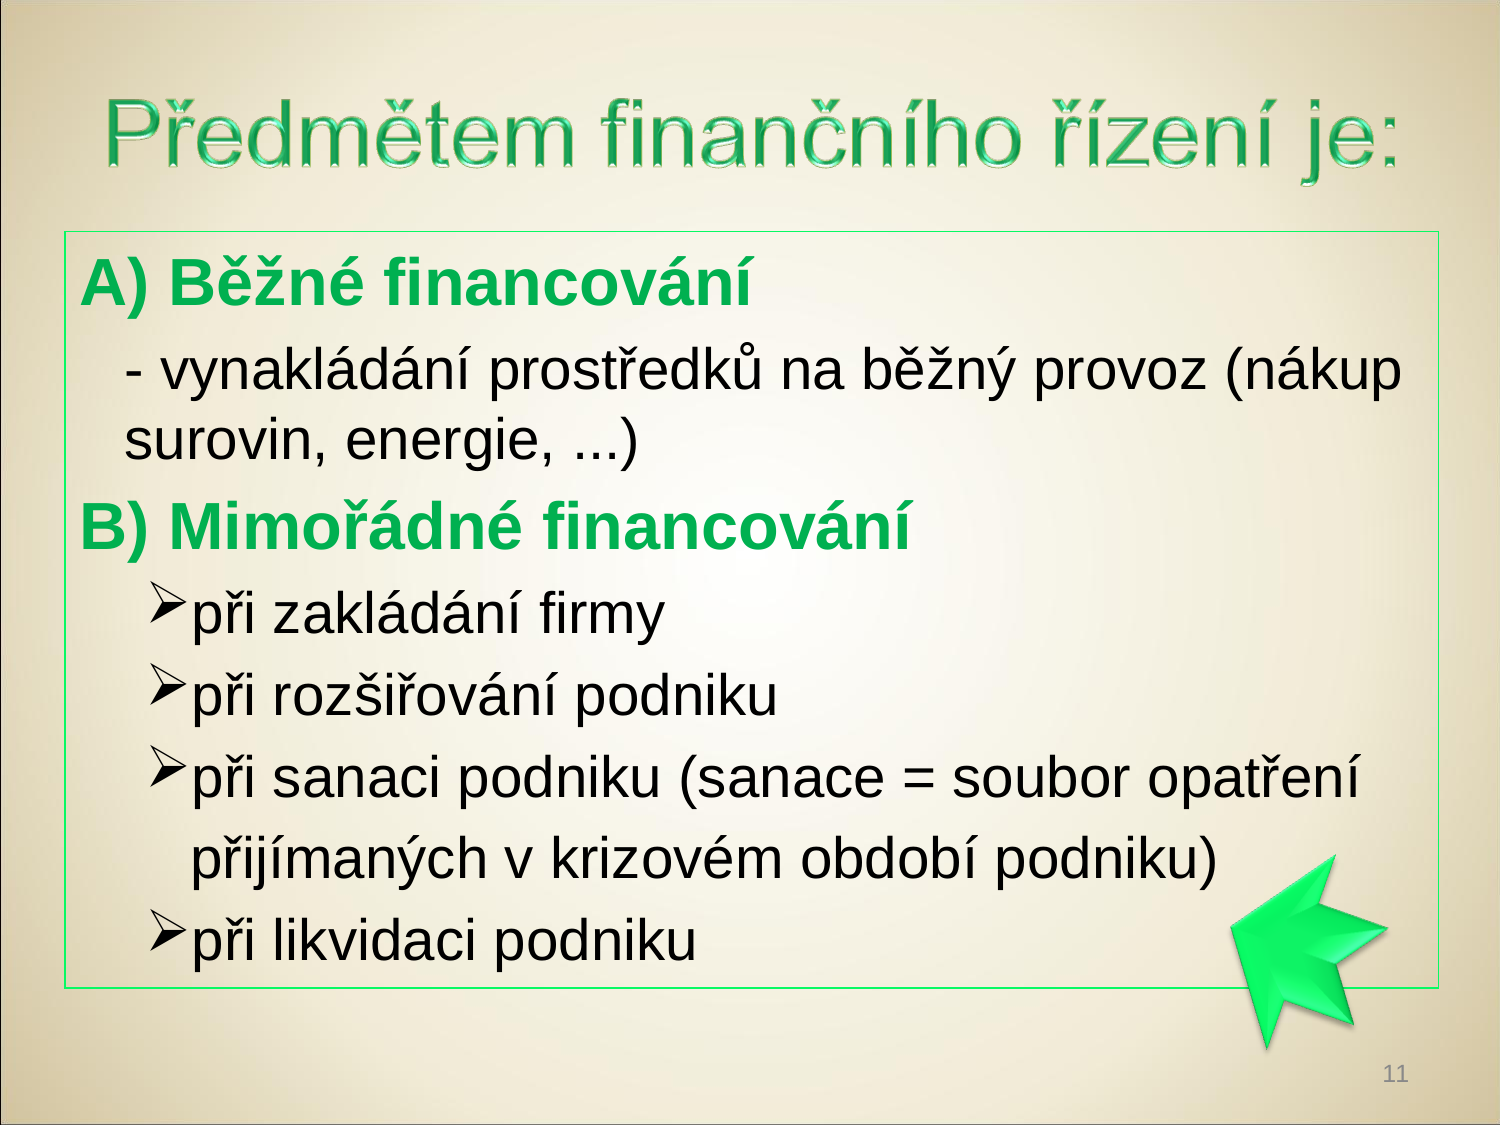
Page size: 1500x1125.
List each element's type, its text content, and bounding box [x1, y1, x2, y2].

text_box <číslo> [1074, 1042, 1426, 1103]
picture [0, 0, 1500, 1125]
list A) Běžné financování - vynakládání prostředků na běžný provoz (nákup surovin, energie, ...) B) Mimořádné financování při zakládání firmy při rozšiřování podniku při sanaci podniku (sanace = soubor opatření přijímaných v krizovém období podniku) při likvidaci podniku [64, 231, 1439, 988]
